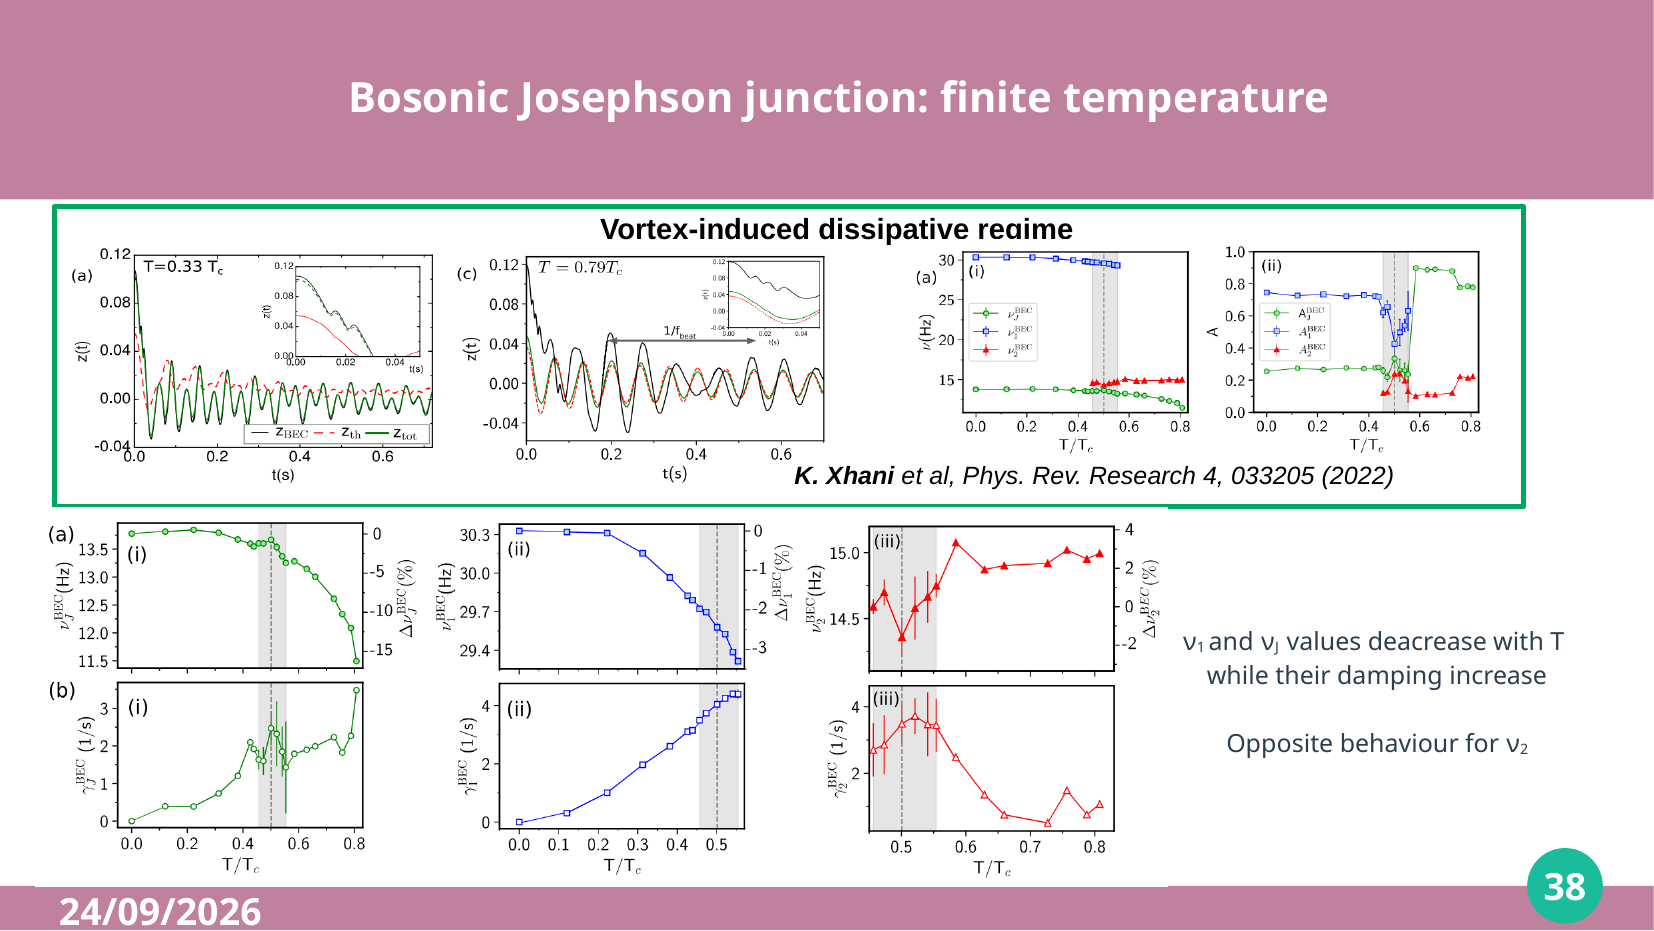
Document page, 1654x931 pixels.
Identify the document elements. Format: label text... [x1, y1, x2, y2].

text_box ν1 and νJ values deacrease with T while their damping increase Opposite behaviour for ν2 [1168, 616, 1652, 768]
text_box Vortex-induced dissipative regime [585, 209, 1089, 265]
picture [456, 251, 830, 488]
picture [35, 507, 1168, 887]
text_box K. Xhani et al, Phys. Rev. Research 4, 033205 (2022) [779, 454, 1607, 526]
picture [911, 239, 1491, 458]
title Bosonic Josephson junction: finite temperature [348, 37, 1654, 155]
picture [68, 242, 443, 483]
